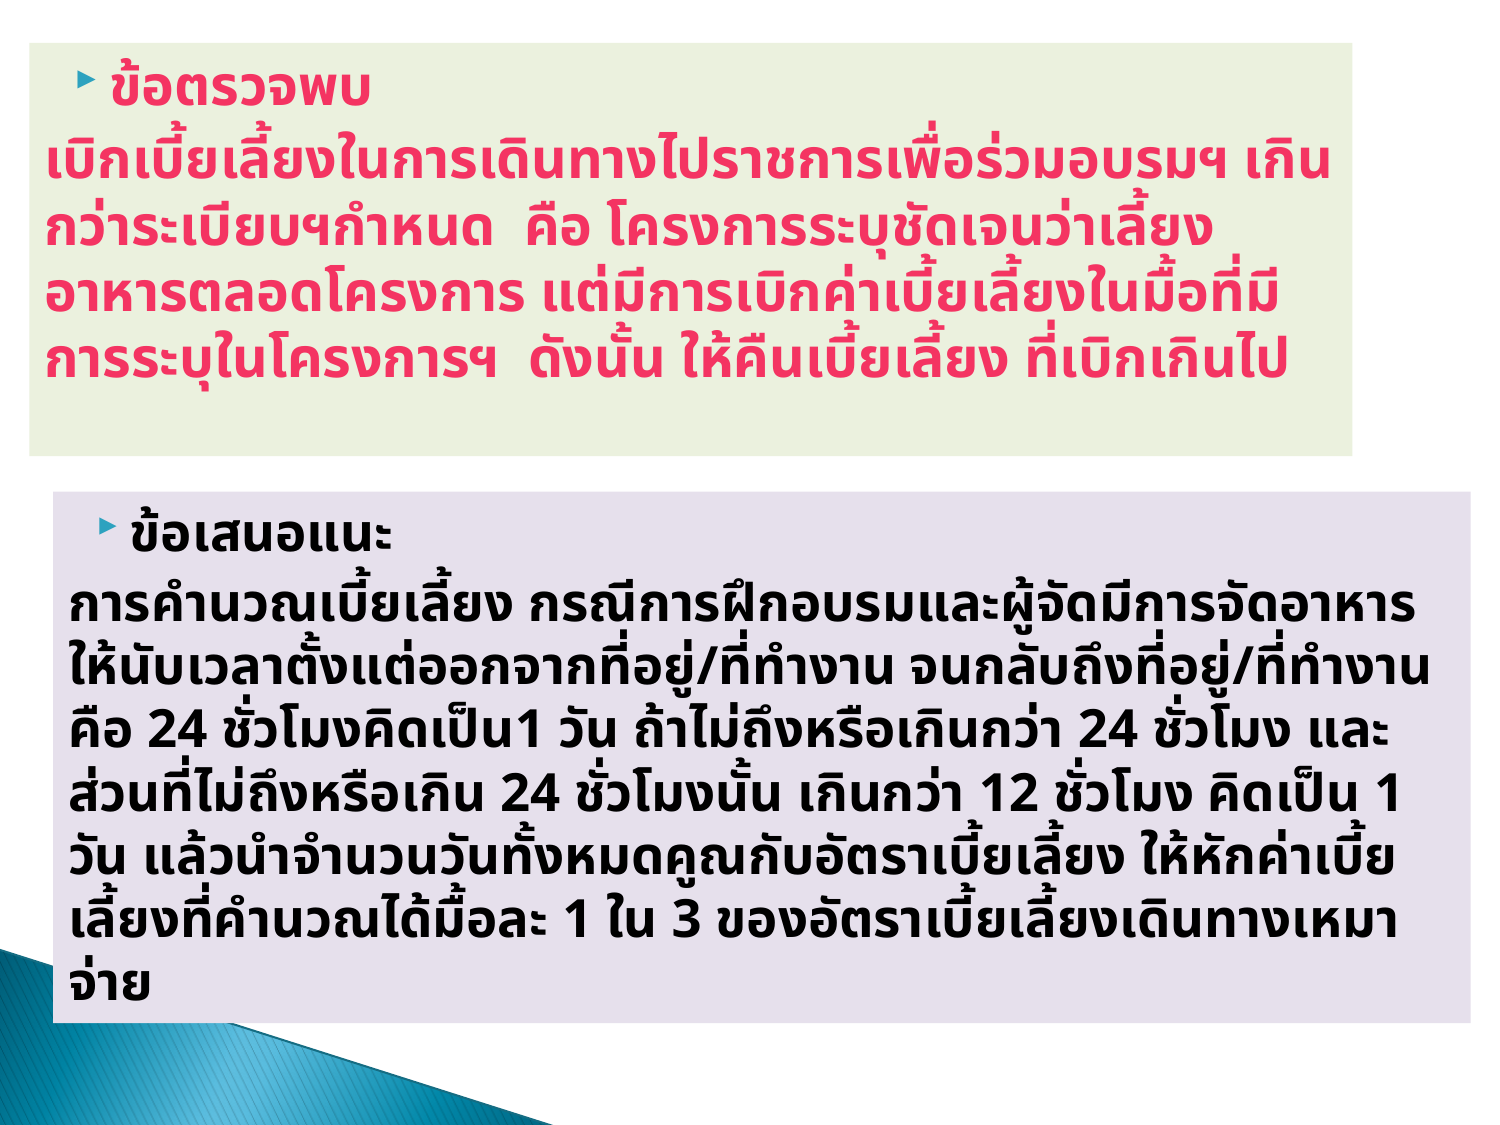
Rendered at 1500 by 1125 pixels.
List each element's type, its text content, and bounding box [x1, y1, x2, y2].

list ข้อเสนอแนะ การคำนวณเบี้ยเลี้ยง กรณีการฝึกอบรมและผู้จัดมีการจัดอาหาร ให้นับเวลาตั้งแต่ออกจากที่อยู่/ที่ทำงาน จนกลับถึงที่อยู่/ที่ทำงาน คือ 24 ชั่วโมงคิดเป็น1 วัน ถ้าไม่ถึงหรือเกินกว่า 24 ชั่วโมง และส่วนที่ไม่ถึงหรือเกิน 24 ชั่วโมงนั้น เกินกว่า 12 ชั่วโมง คิดเป็น 1 วัน แล้วนำจำนวนวันทั้งหมดคูณกับอัตราเบี้ยเลี้ยง ให้หักค่าเบี้ยเลี้ยงที่คำนวณได้มื้อละ 1 ใน 3 ของอัตราเบี้ยเลี้ยงเดินทางเหมาจ่าย [53, 491, 1471, 1024]
list ข้อตรวจพบ เบิกเบี้ยเลี้ยงในการเดินทางไปราชการเพื่อร่วมอบรมฯ เกินกว่าระเบียบฯกำหนด คือ โครงการระบุชัดเจนว่าเลี้ยงอาหารตลอดโครงการ แต่มีการเบิกค่าเบี้ยเลี้ยงในมื้อที่มีการระบุในโครงการฯ ดังนั้น ให้คืนเบี้ยเลี้ยง ที่เบิกเกินไป [29, 42, 1353, 457]
